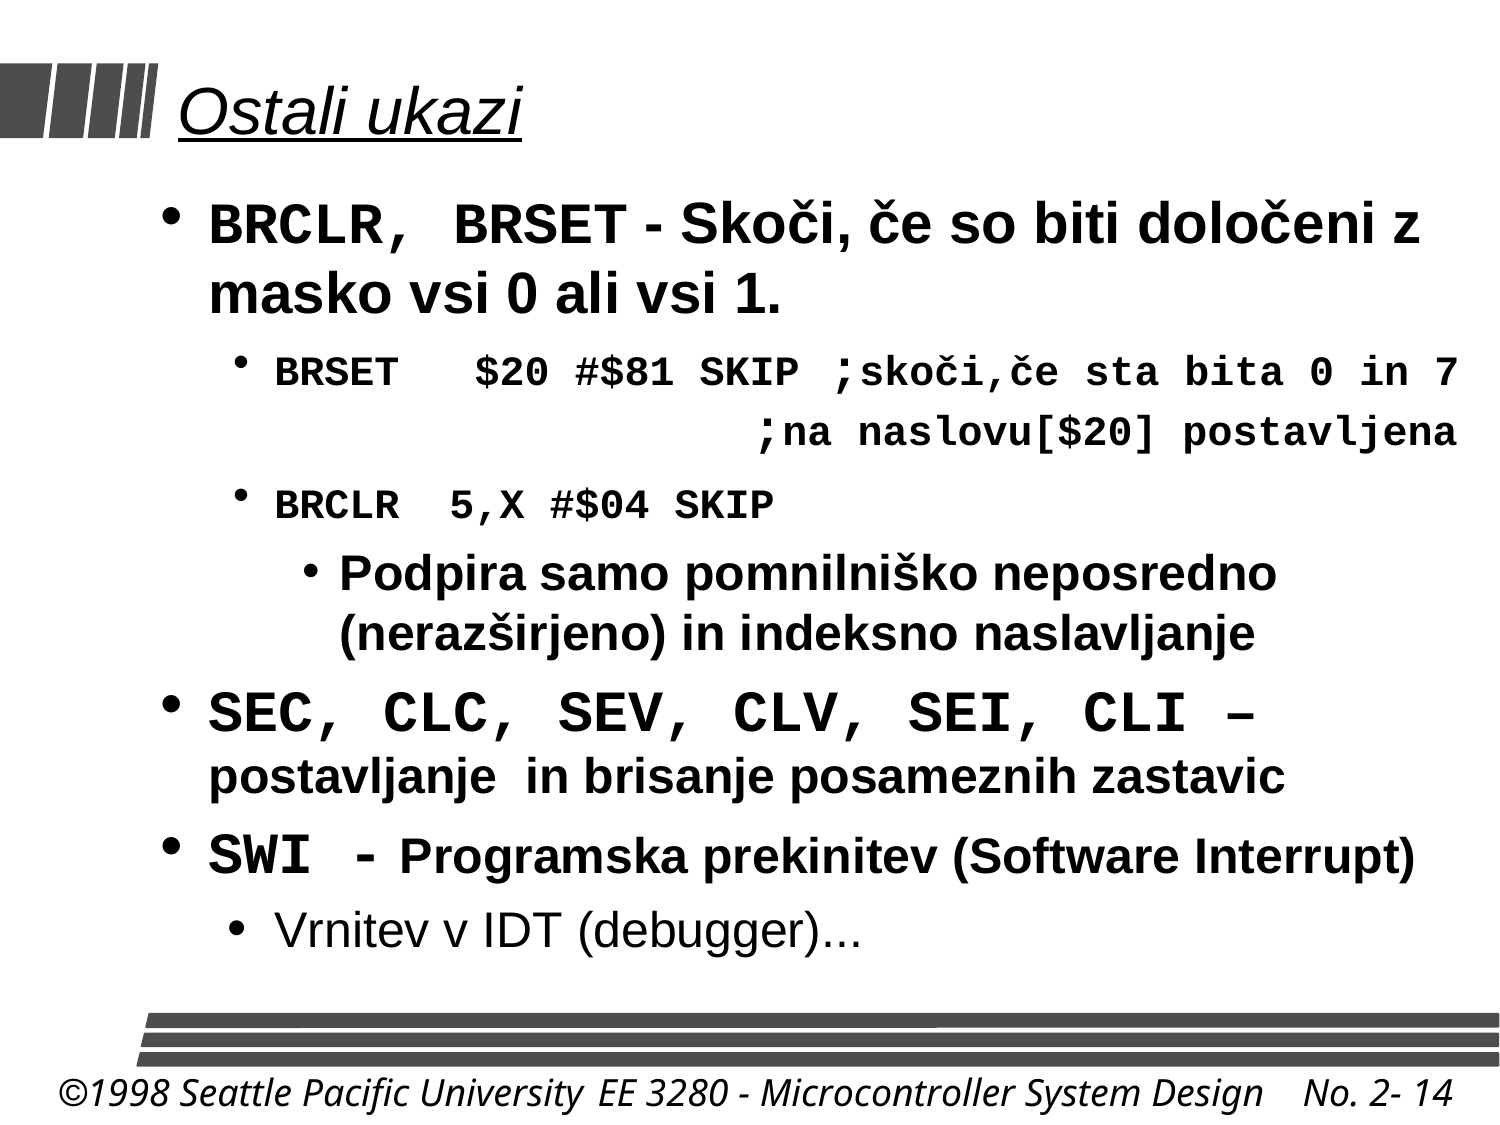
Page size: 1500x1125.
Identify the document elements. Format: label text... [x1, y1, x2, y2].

title Ostali ukazi [162, 60, 1498, 156]
list BRCLR, BRSET - Skoči, če so biti določeni z masko vsi 0 ali vsi 1. BRSET $20 #$81 SKIP ;skoči,če sta bita 0 in 7 ;na naslovu[$20] postavljena BRCLR 5,X #$04 SKIP Podpira samo pomnilniško neposredno (nerazširjeno) in indeksno naslavljanje SEC, CLC, SEV, CLV, SEI, CLI – postavljanje in brisanje posameznih zastavic SWI - Programska prekinitev (Software Interrupt) Vrnitev v IDT (debugger)... [137, 178, 1486, 976]
